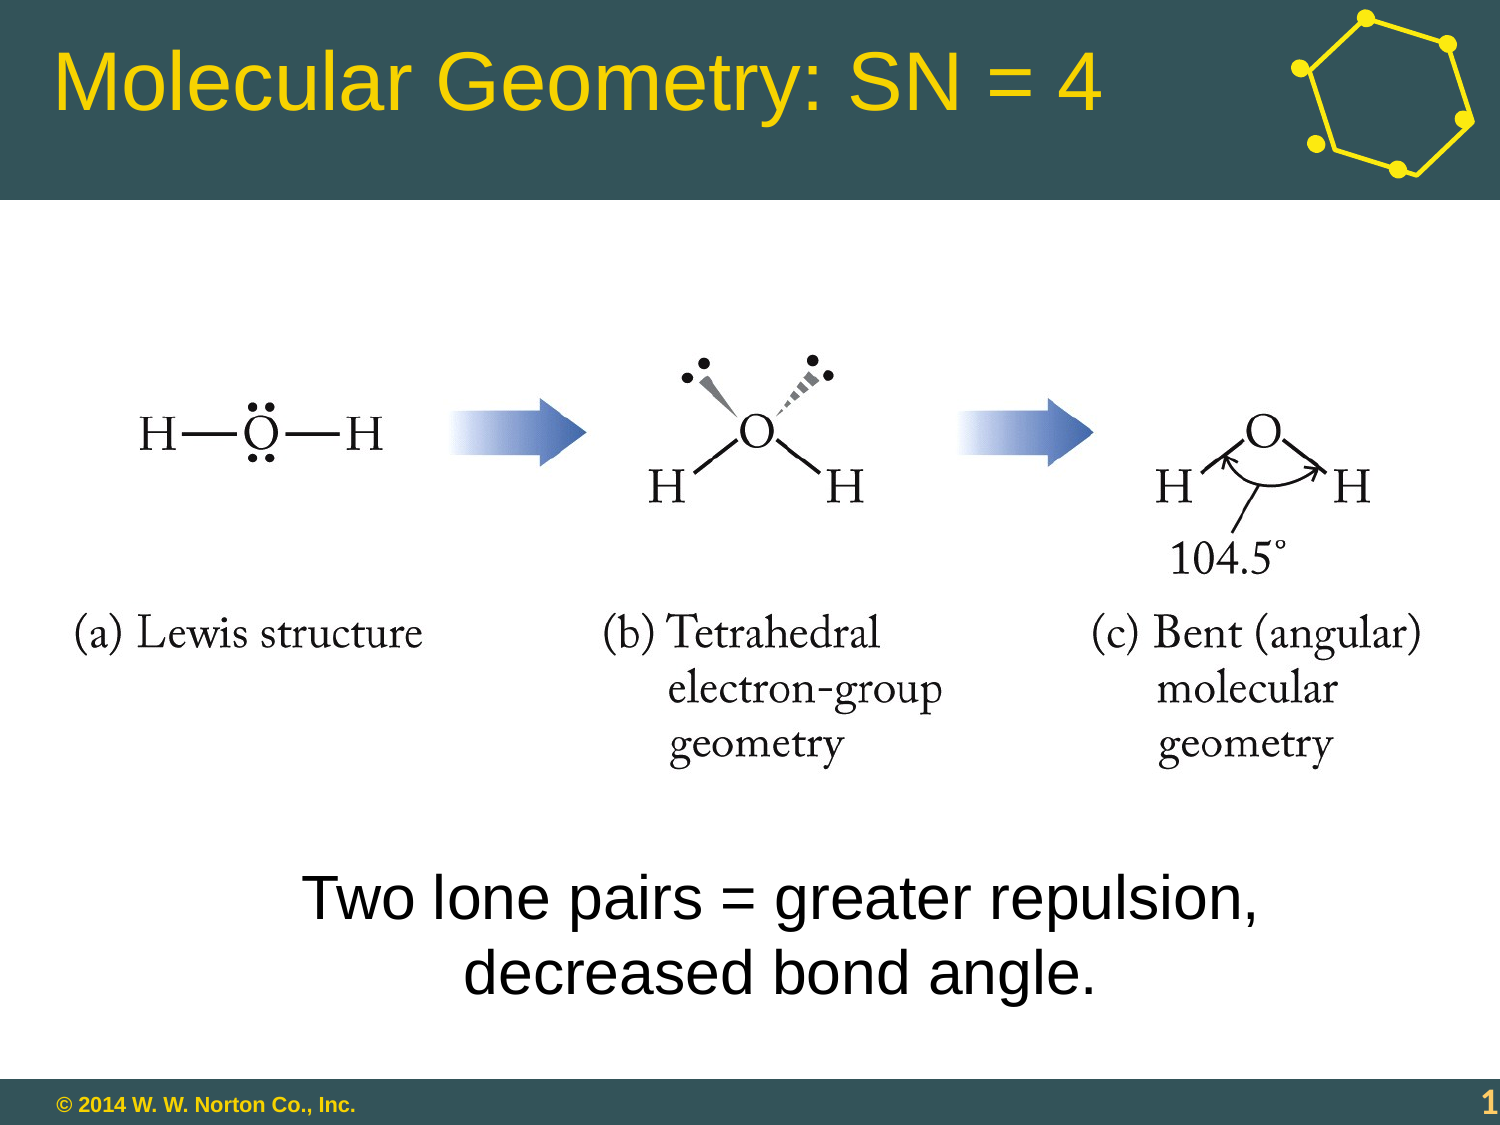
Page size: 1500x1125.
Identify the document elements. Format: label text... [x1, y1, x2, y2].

text_box Two lone pairs = greater repulsion, decreased bond angle. [187, 849, 1375, 1015]
text_box <number> [1342, 1073, 1500, 1125]
picture [68, 336, 1432, 787]
text_box Molecular Geometry: SN = 4 [37, 19, 1213, 195]
slide_number 9 - <number> [112, 1025, 250, 1100]
